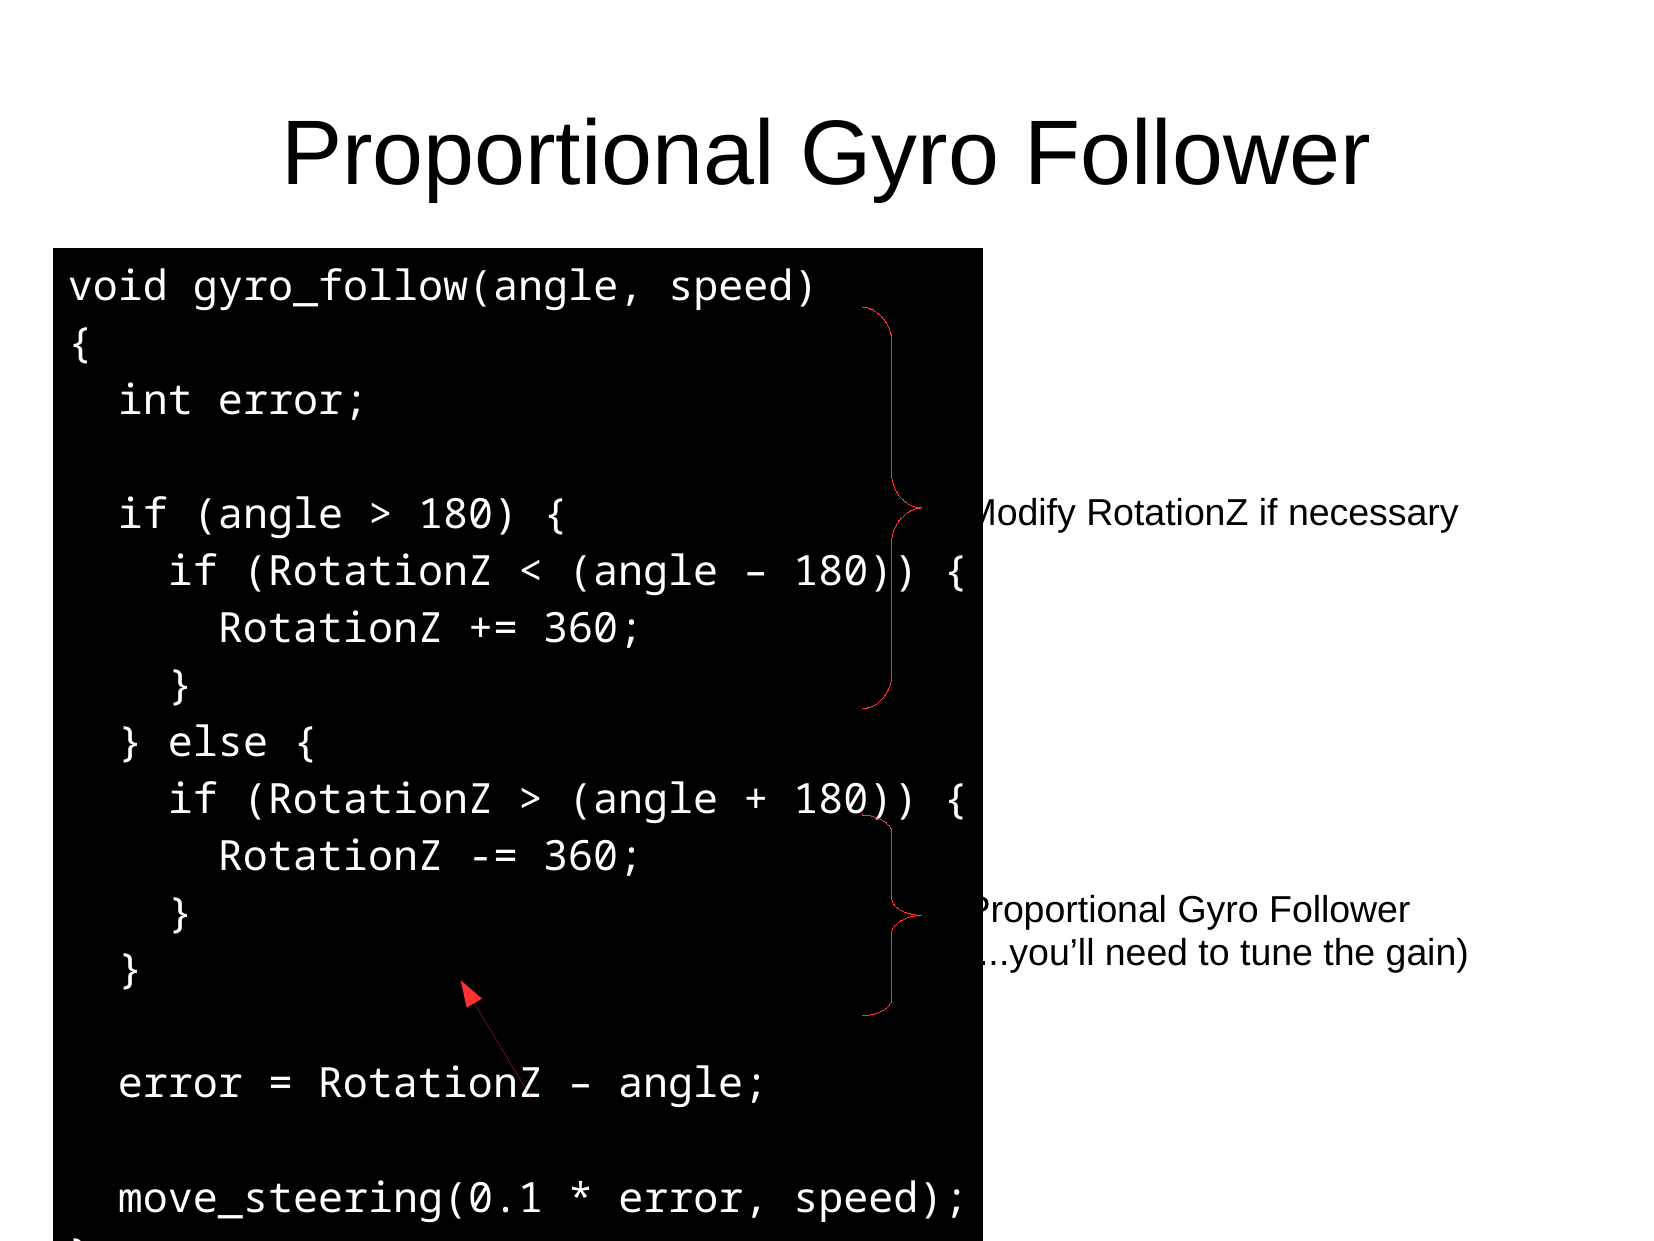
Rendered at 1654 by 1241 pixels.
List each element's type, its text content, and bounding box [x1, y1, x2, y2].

title Proportional Gyro Follower [82, 49, 1571, 257]
text_box Proportional Gyro Follower (...you’ll need to tune the gain) [950, 881, 1595, 1065]
text_box void gyro_follow(angle, speed) { int error; if (angle > 180) { if (RotationZ < (angle – 180)) { RotationZ += 360; } } else { if (RotationZ > (angle + 180)) { RotationZ -= 360; } } error = RotationZ – angle; move_steering(0.1 * error, speed); } [53, 248, 839, 1015]
text_box Modify RotationZ if necessary [950, 484, 1474, 542]
text_box Gain (0.1) [437, 1110, 650, 1210]
